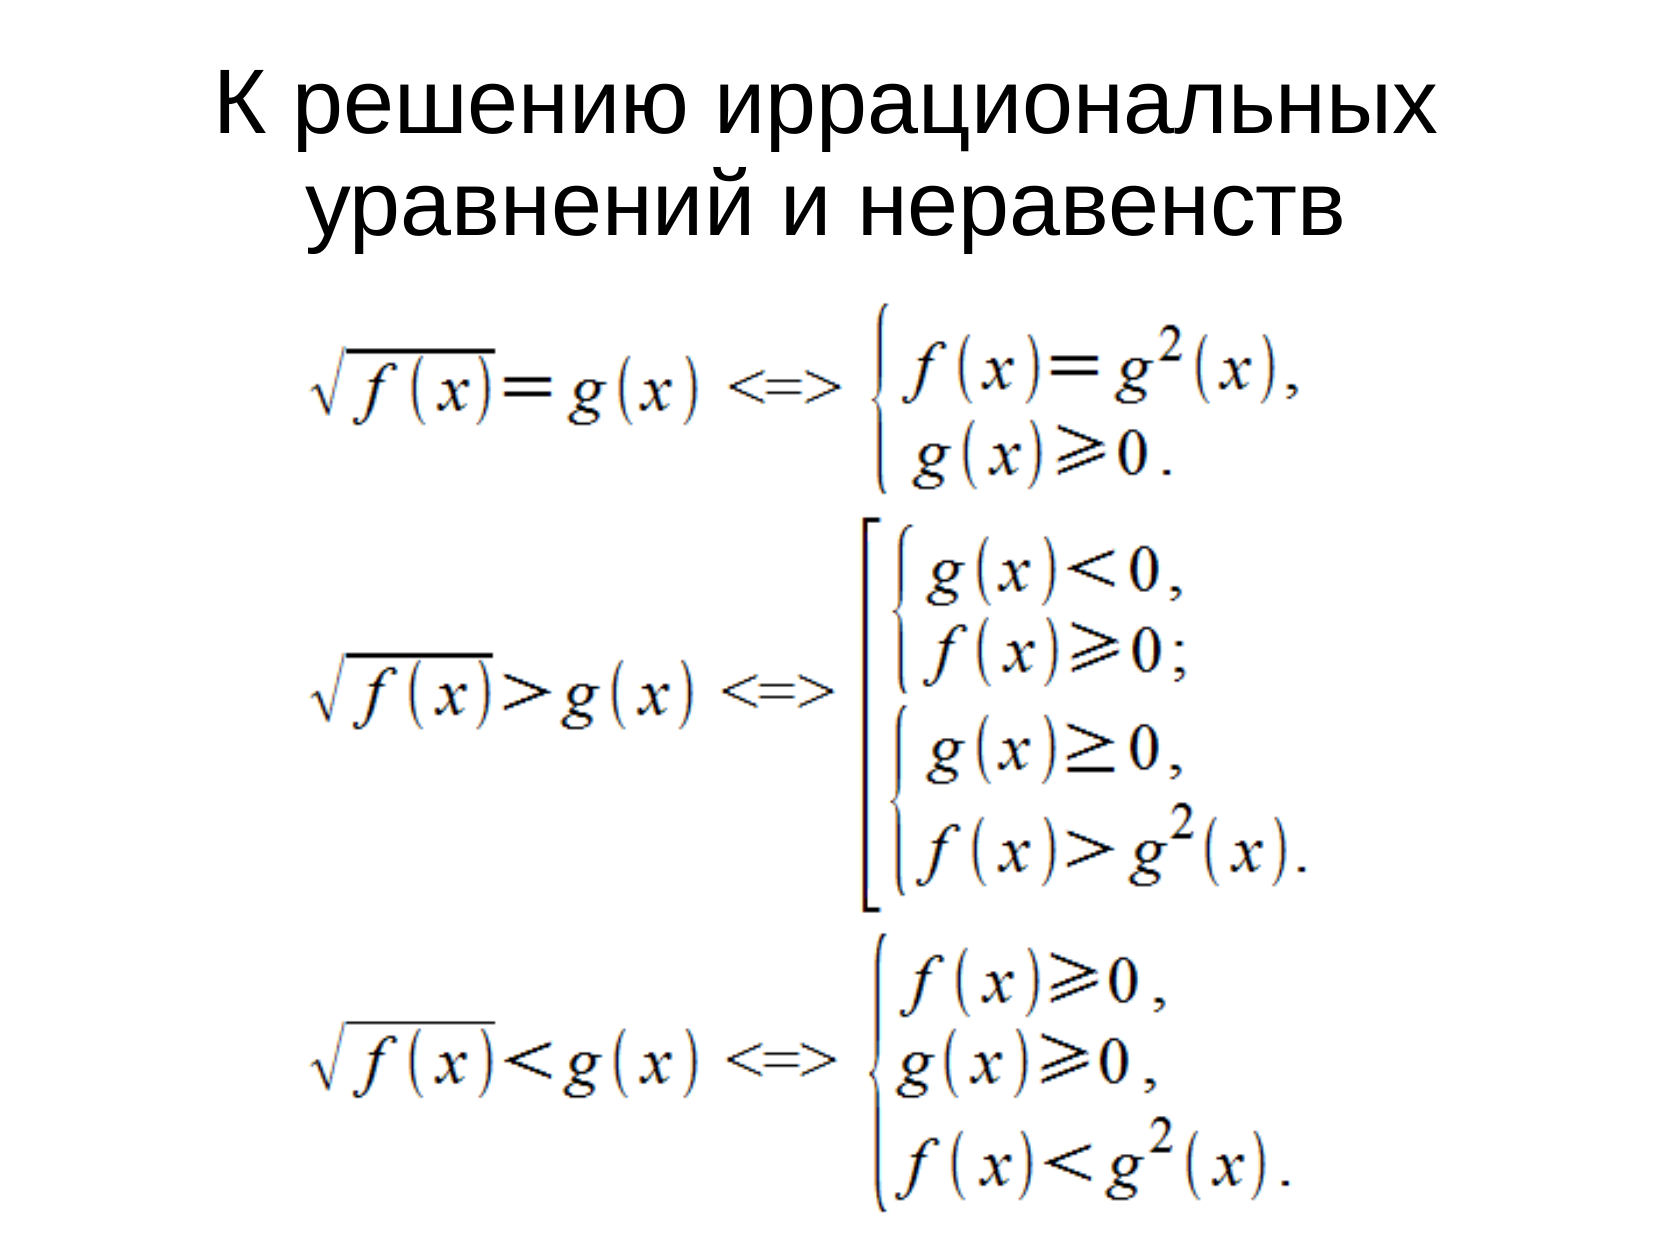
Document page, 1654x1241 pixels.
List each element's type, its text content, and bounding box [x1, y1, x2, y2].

picture [177, 290, 1536, 1241]
title К решению иррациональных уравнений и неравенств [82, 49, 1571, 257]
